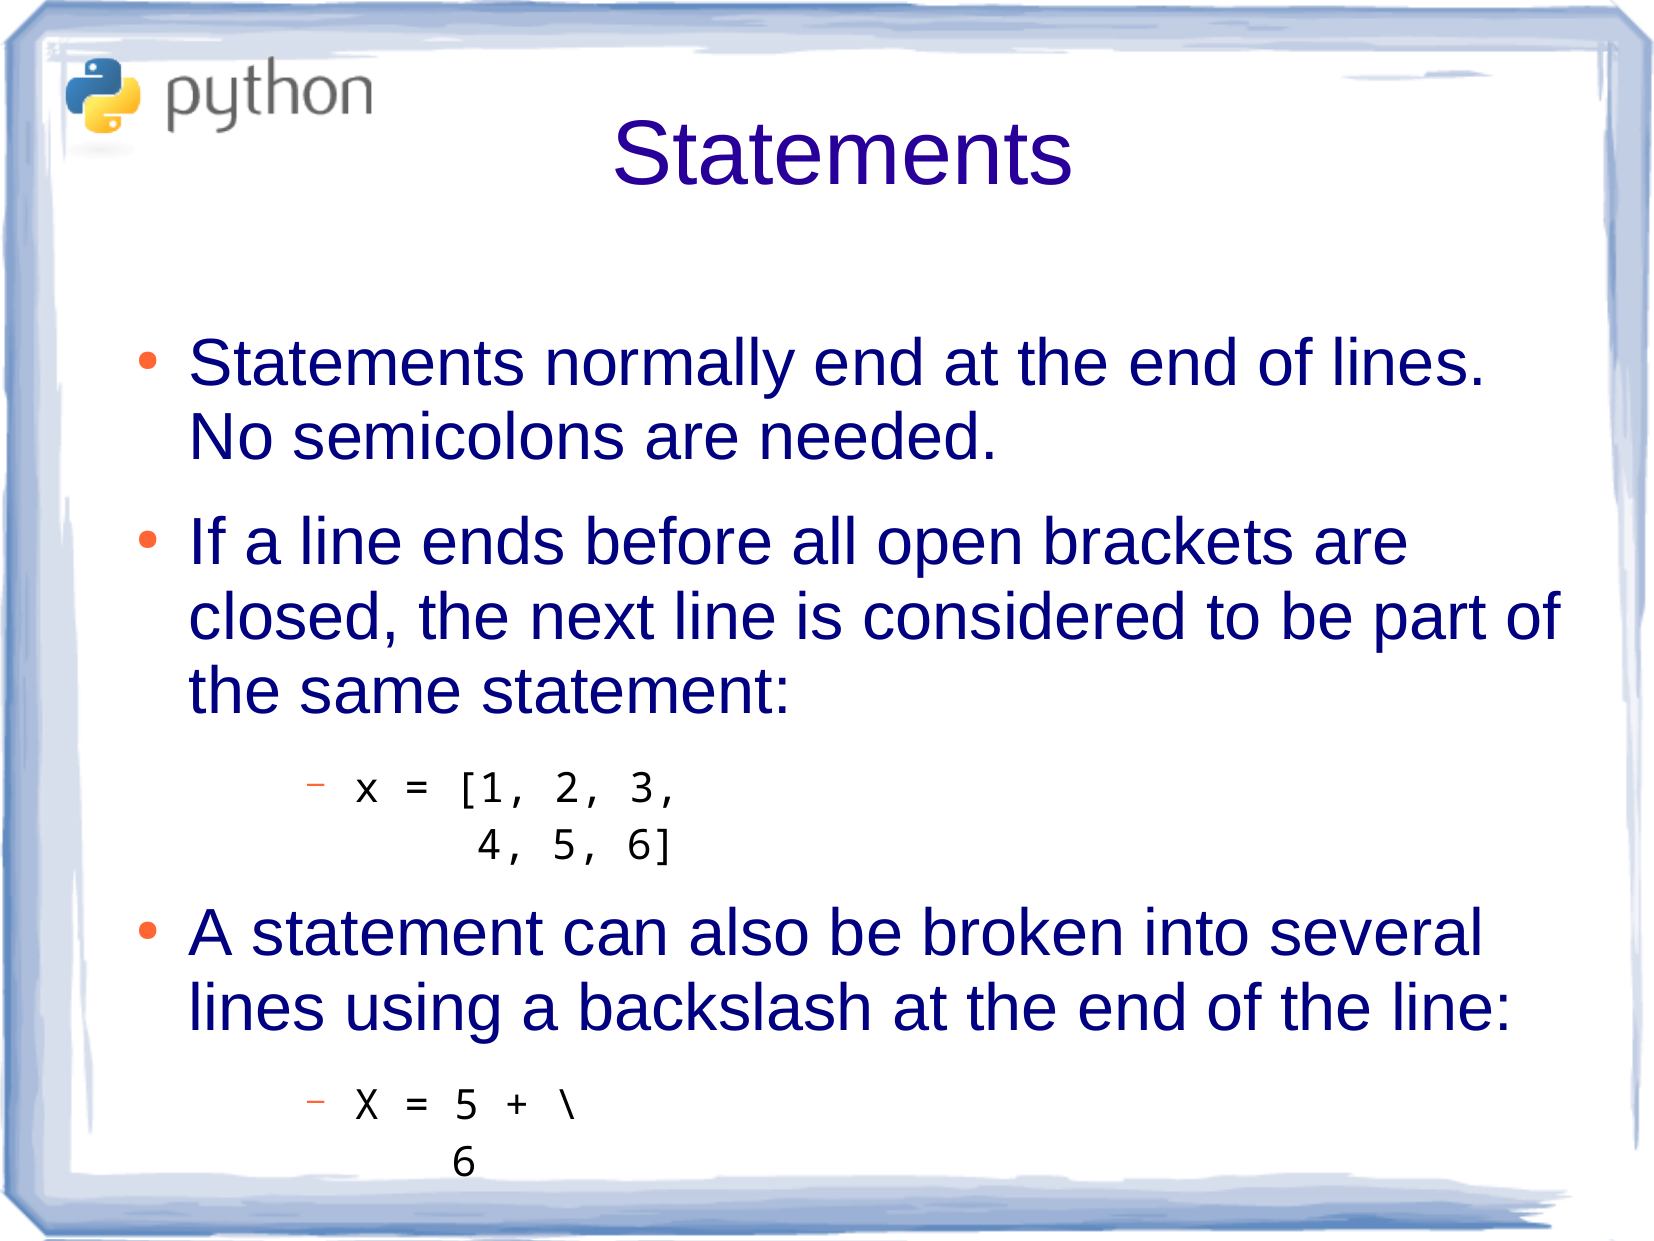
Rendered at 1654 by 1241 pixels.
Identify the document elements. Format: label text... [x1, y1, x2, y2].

title Statements [82, 49, 1571, 257]
picture [0, 0, 1654, 1241]
list Statements normally end at the end of lines. No semicolons are needed. If a line ends before all open brackets are closed, the next line is considered to be part of the same statement: x = [1, 2, 3, 4, 5, 6] A statement can also be broken into several lines using a backslash at the end of the line: X = 5 + \ 6 [118, 324, 1571, 1157]
